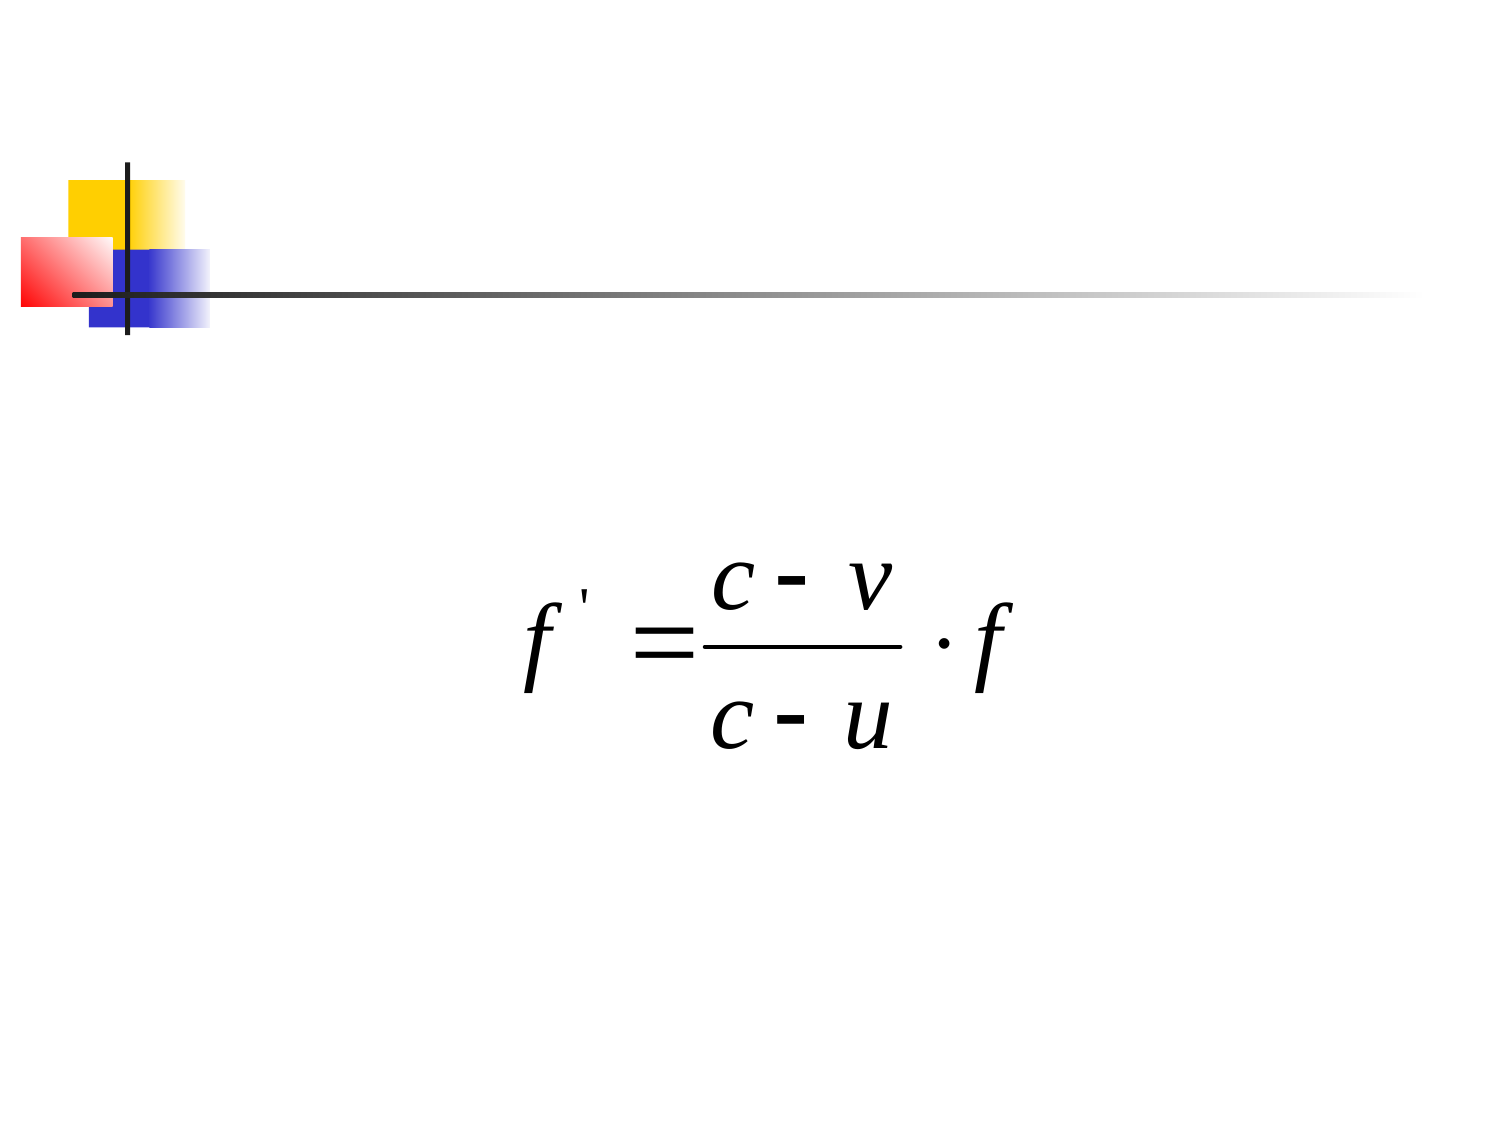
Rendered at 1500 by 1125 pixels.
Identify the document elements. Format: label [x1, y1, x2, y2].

chart [490, 515, 1046, 772]
